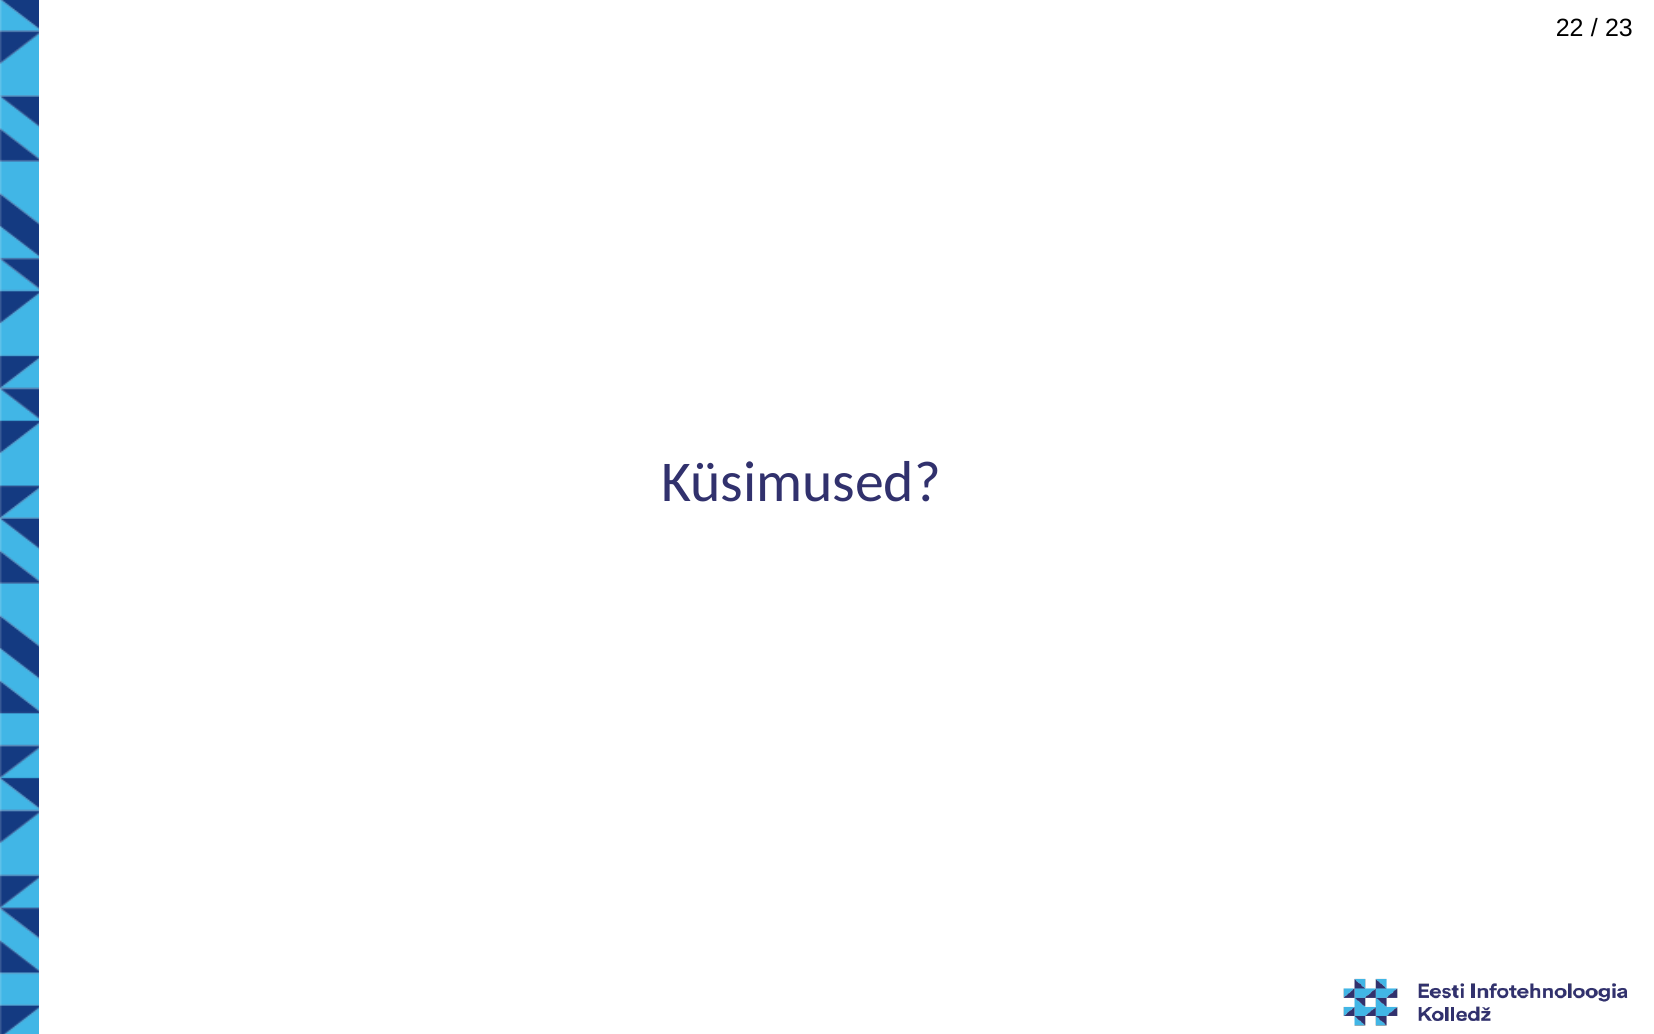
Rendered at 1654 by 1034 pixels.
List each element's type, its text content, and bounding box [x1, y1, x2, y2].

title Küsimused? [661, 442, 1034, 532]
